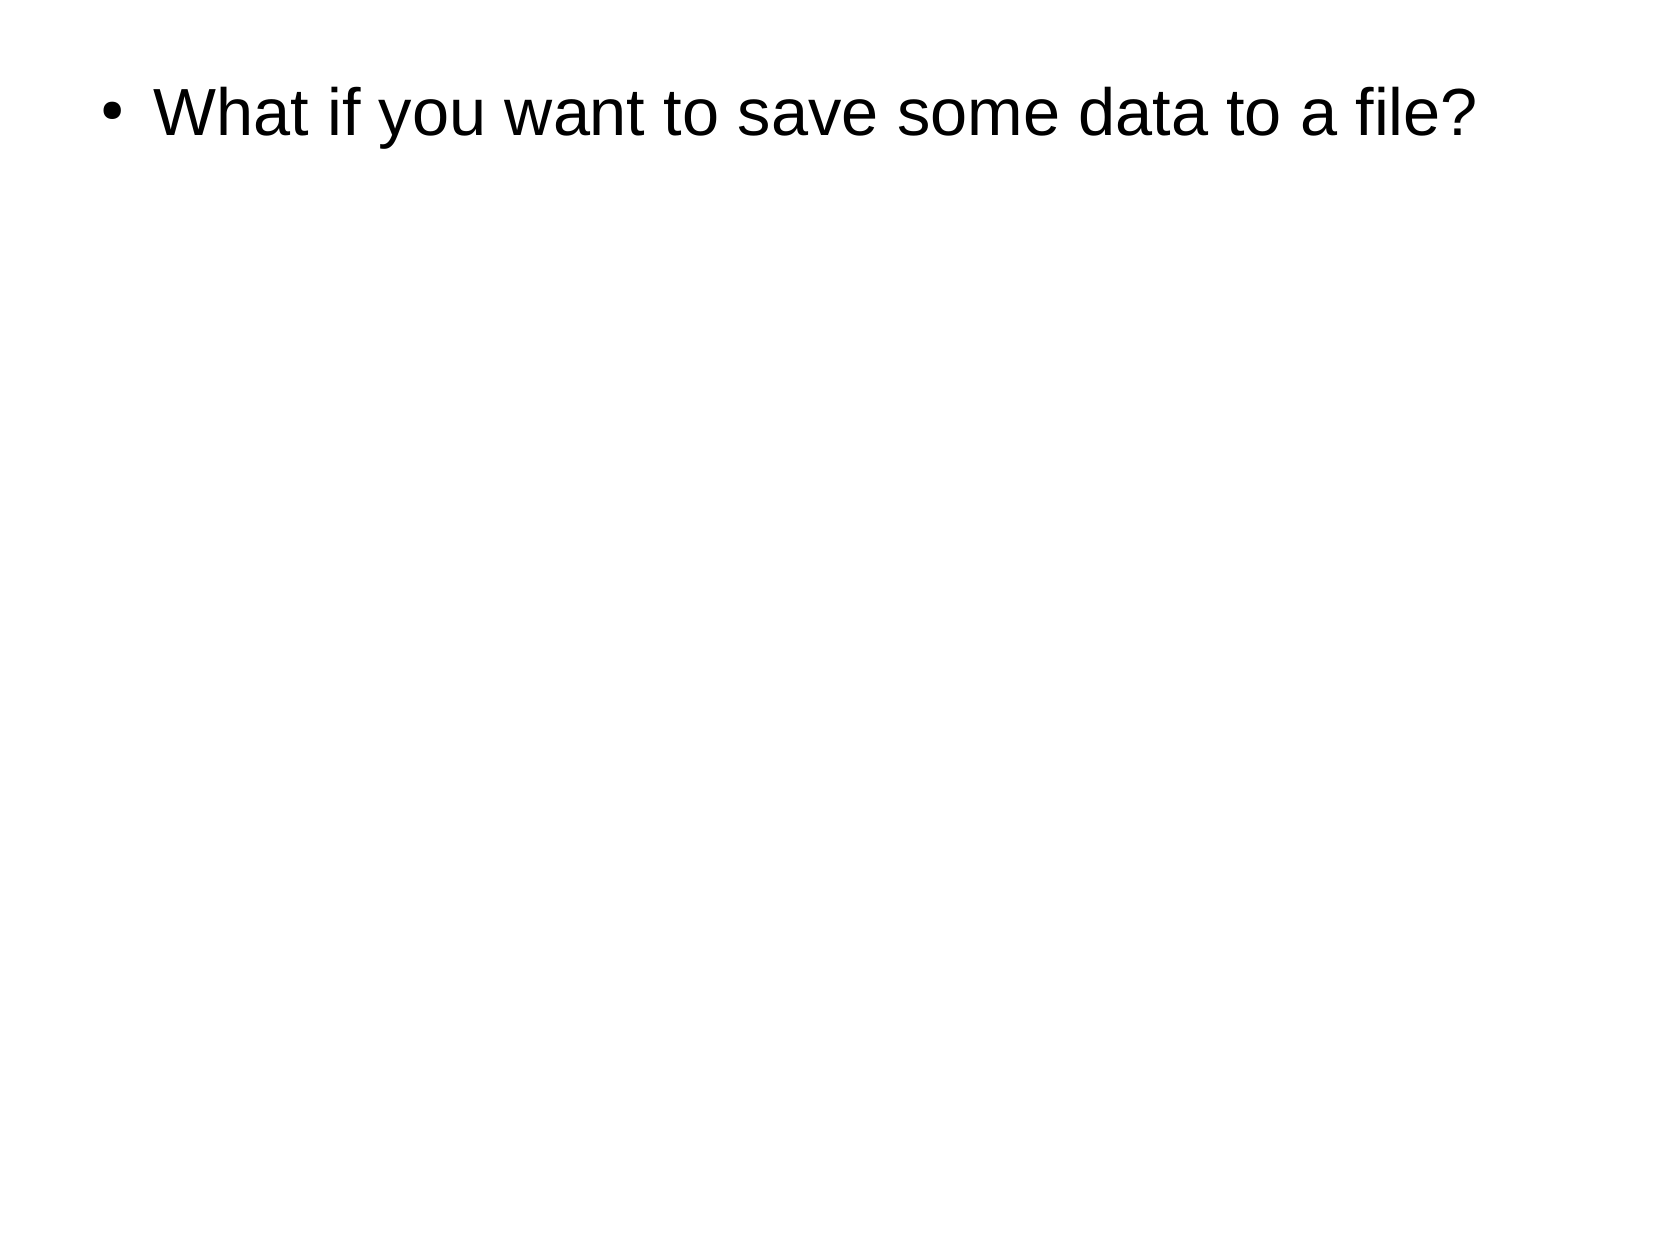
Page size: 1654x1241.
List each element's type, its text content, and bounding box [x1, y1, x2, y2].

list What if you want to save some data to a file? [82, 75, 1576, 1126]
